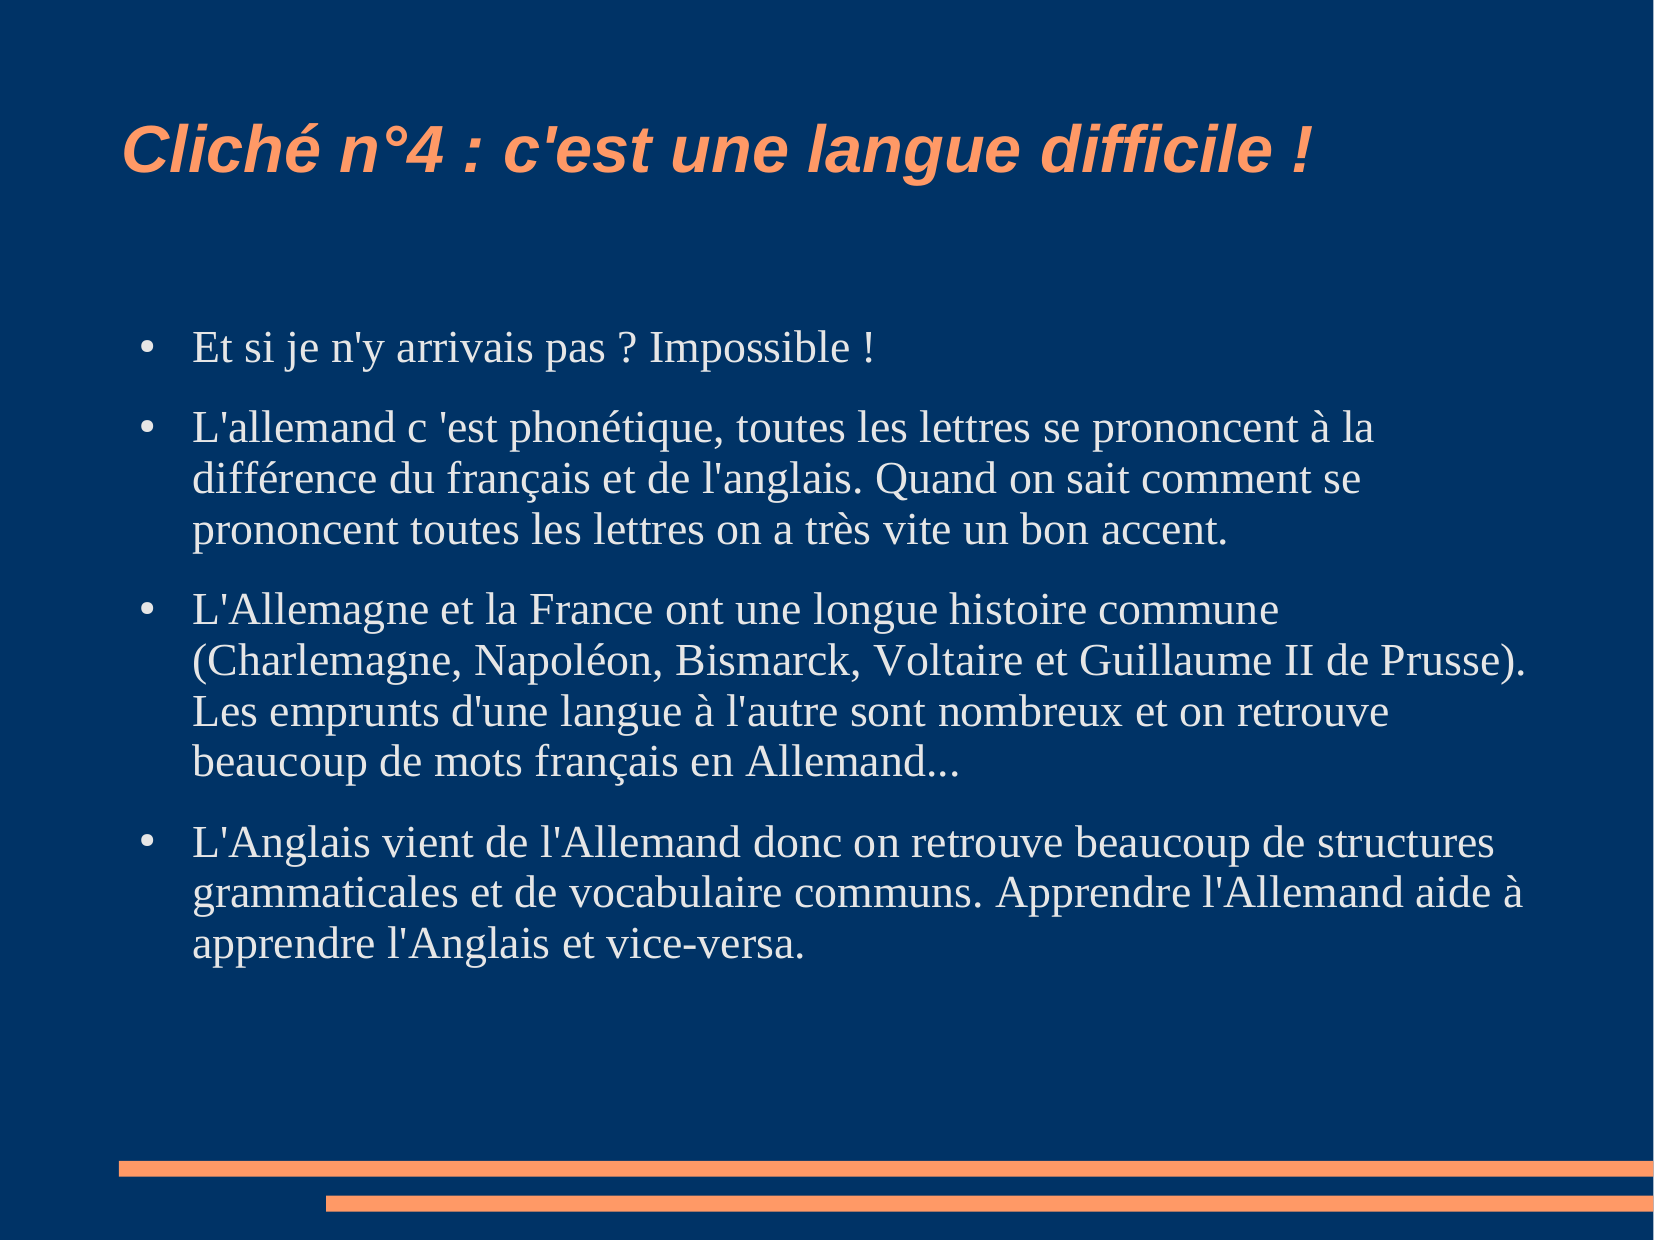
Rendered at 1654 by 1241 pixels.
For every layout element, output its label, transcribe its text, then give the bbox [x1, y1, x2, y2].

list Et si je n'y arrivais pas ? Impossible ! L'allemand c 'est phonétique, toutes les lettres se prononcent à la différence du français et de l'anglais. Quand on sait comment se prononcent toutes les lettres on a très vite un bon accent. L'Allemagne et la France ont une longue histoire commune (Charlemagne, Napoléon, Bismarck, Voltaire et Guillaume II de Prusse). Les emprunts d'une langue à l'autre sont nombreux et on retrouve beaucoup de mots français en Allemand... L'Anglais vient de l'Allemand donc on retrouve beaucoup de structures grammaticales et de vocabulaire communs. Apprendre l'Allemand aide à apprendre l'Anglais et vice-versa. [121, 322, 1561, 1133]
title Cliché n°4 : c'est une langue difficile ! [121, 46, 1534, 254]
